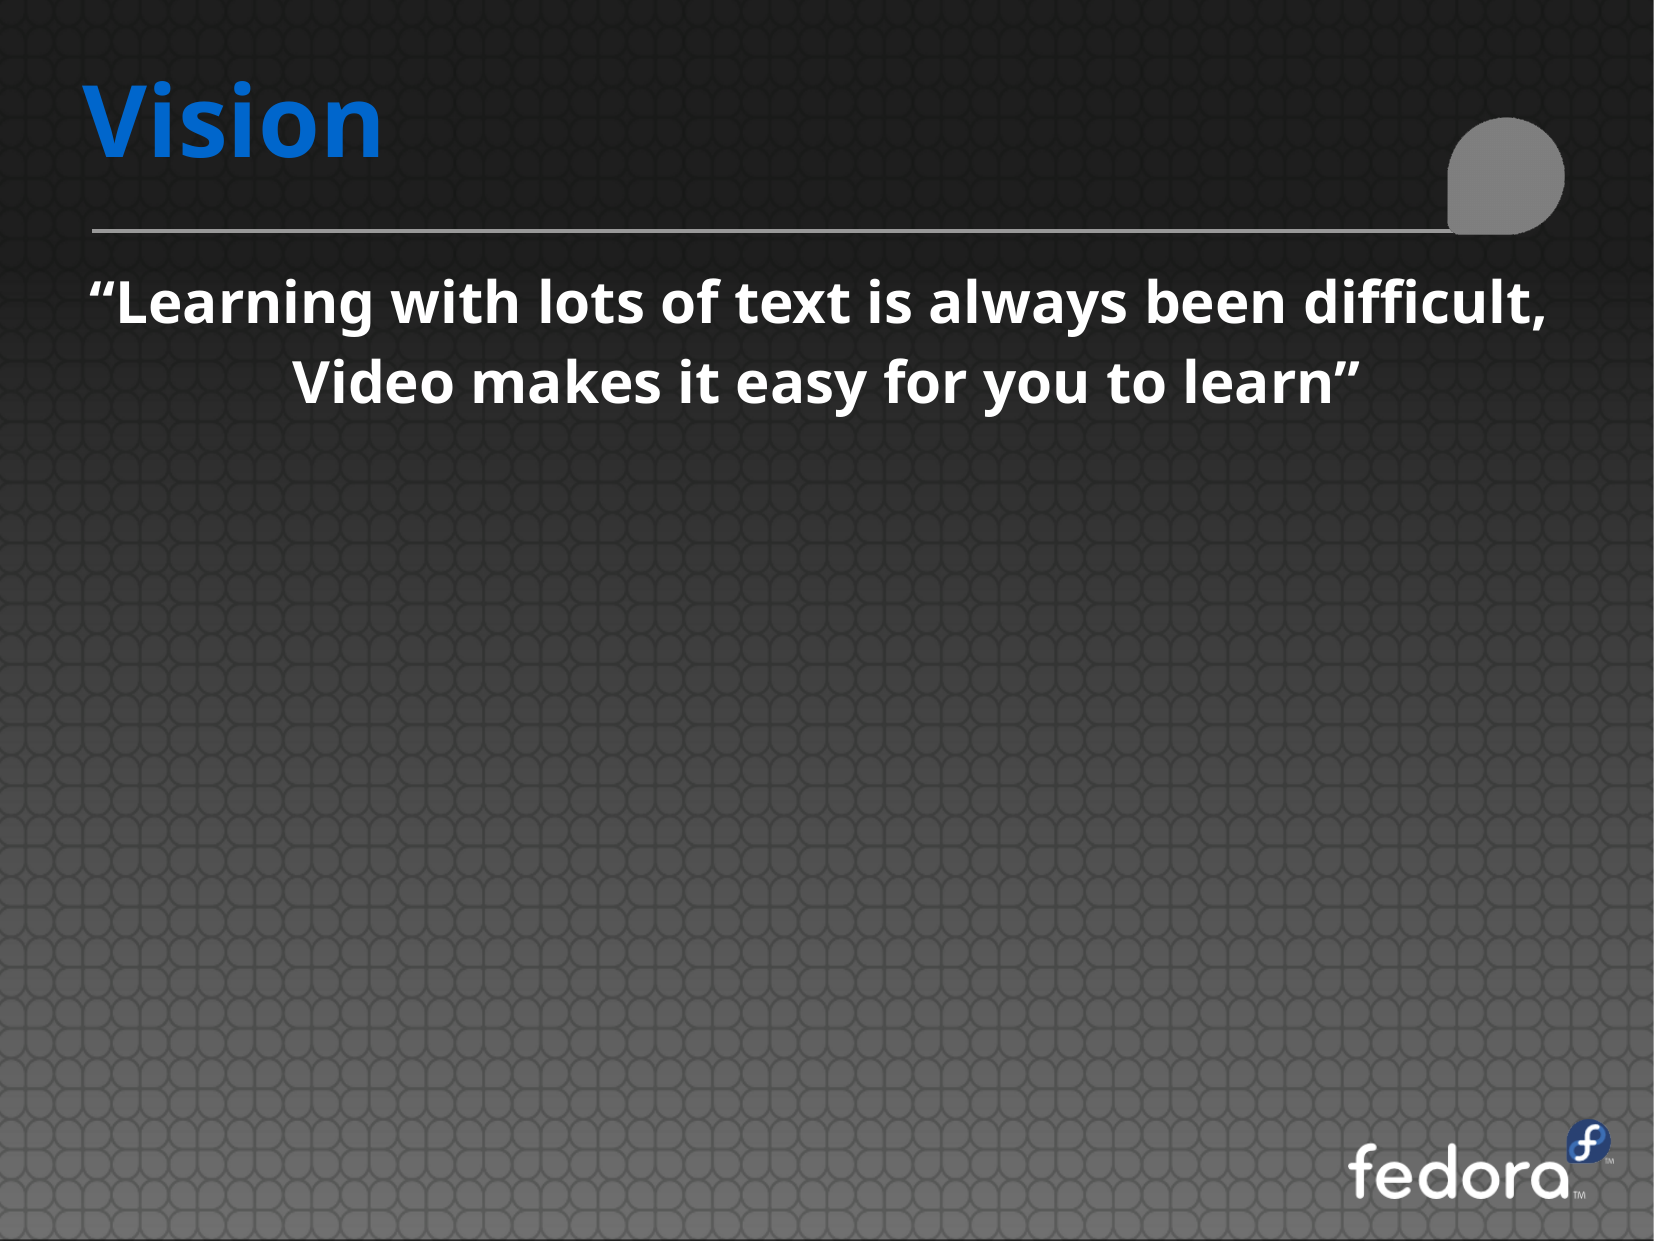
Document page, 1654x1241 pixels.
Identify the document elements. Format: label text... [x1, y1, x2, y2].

picture [0, 0, 1654, 1241]
subtitle “Learning with lots of text is always been difficult, Video makes it easy for you to learn” [82, 150, 1571, 1241]
title Vision [82, 47, 1571, 150]
